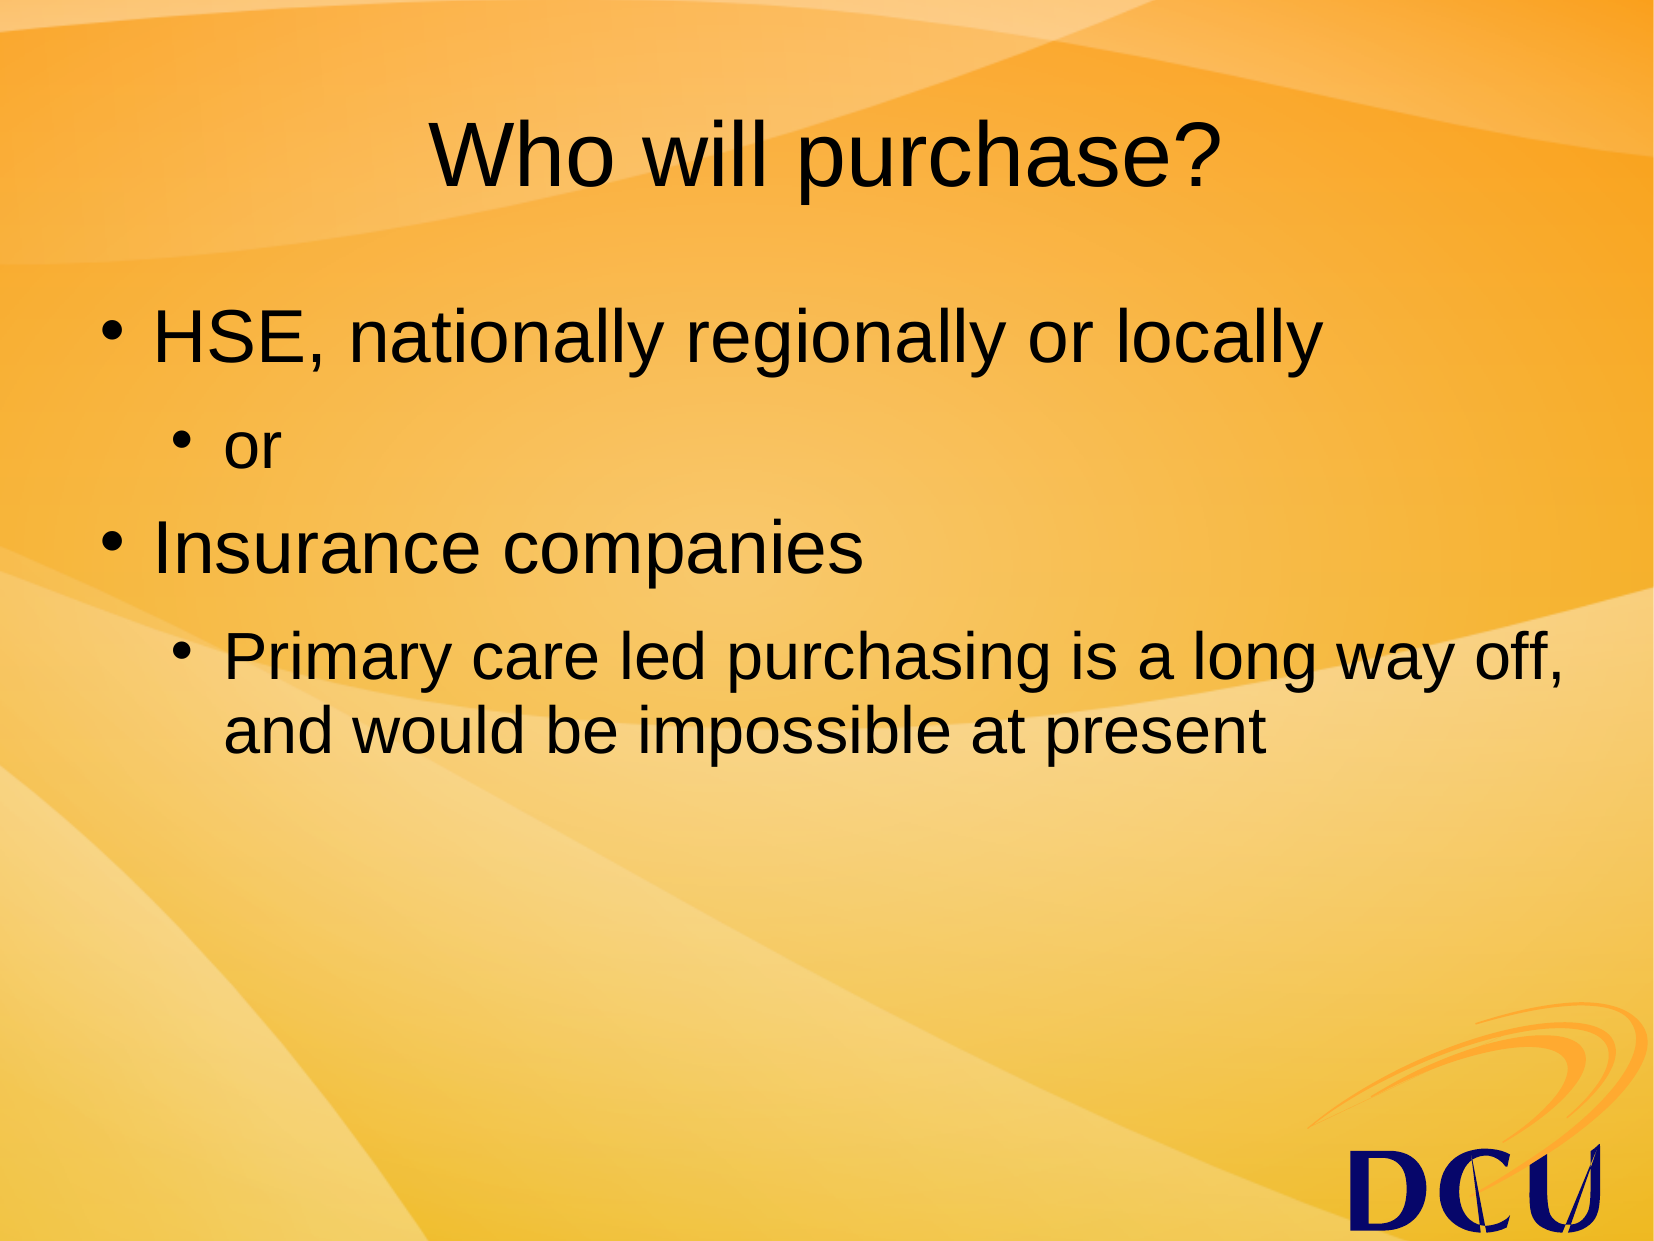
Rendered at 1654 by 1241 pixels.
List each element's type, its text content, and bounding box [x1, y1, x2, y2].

title Who will purchase? [82, 56, 1571, 249]
picture [0, 0, 1654, 1241]
list HSE, nationally regionally or locally or Insurance companies Primary care led purchasing is a long way off, and would be impossible at present [82, 290, 1571, 1094]
